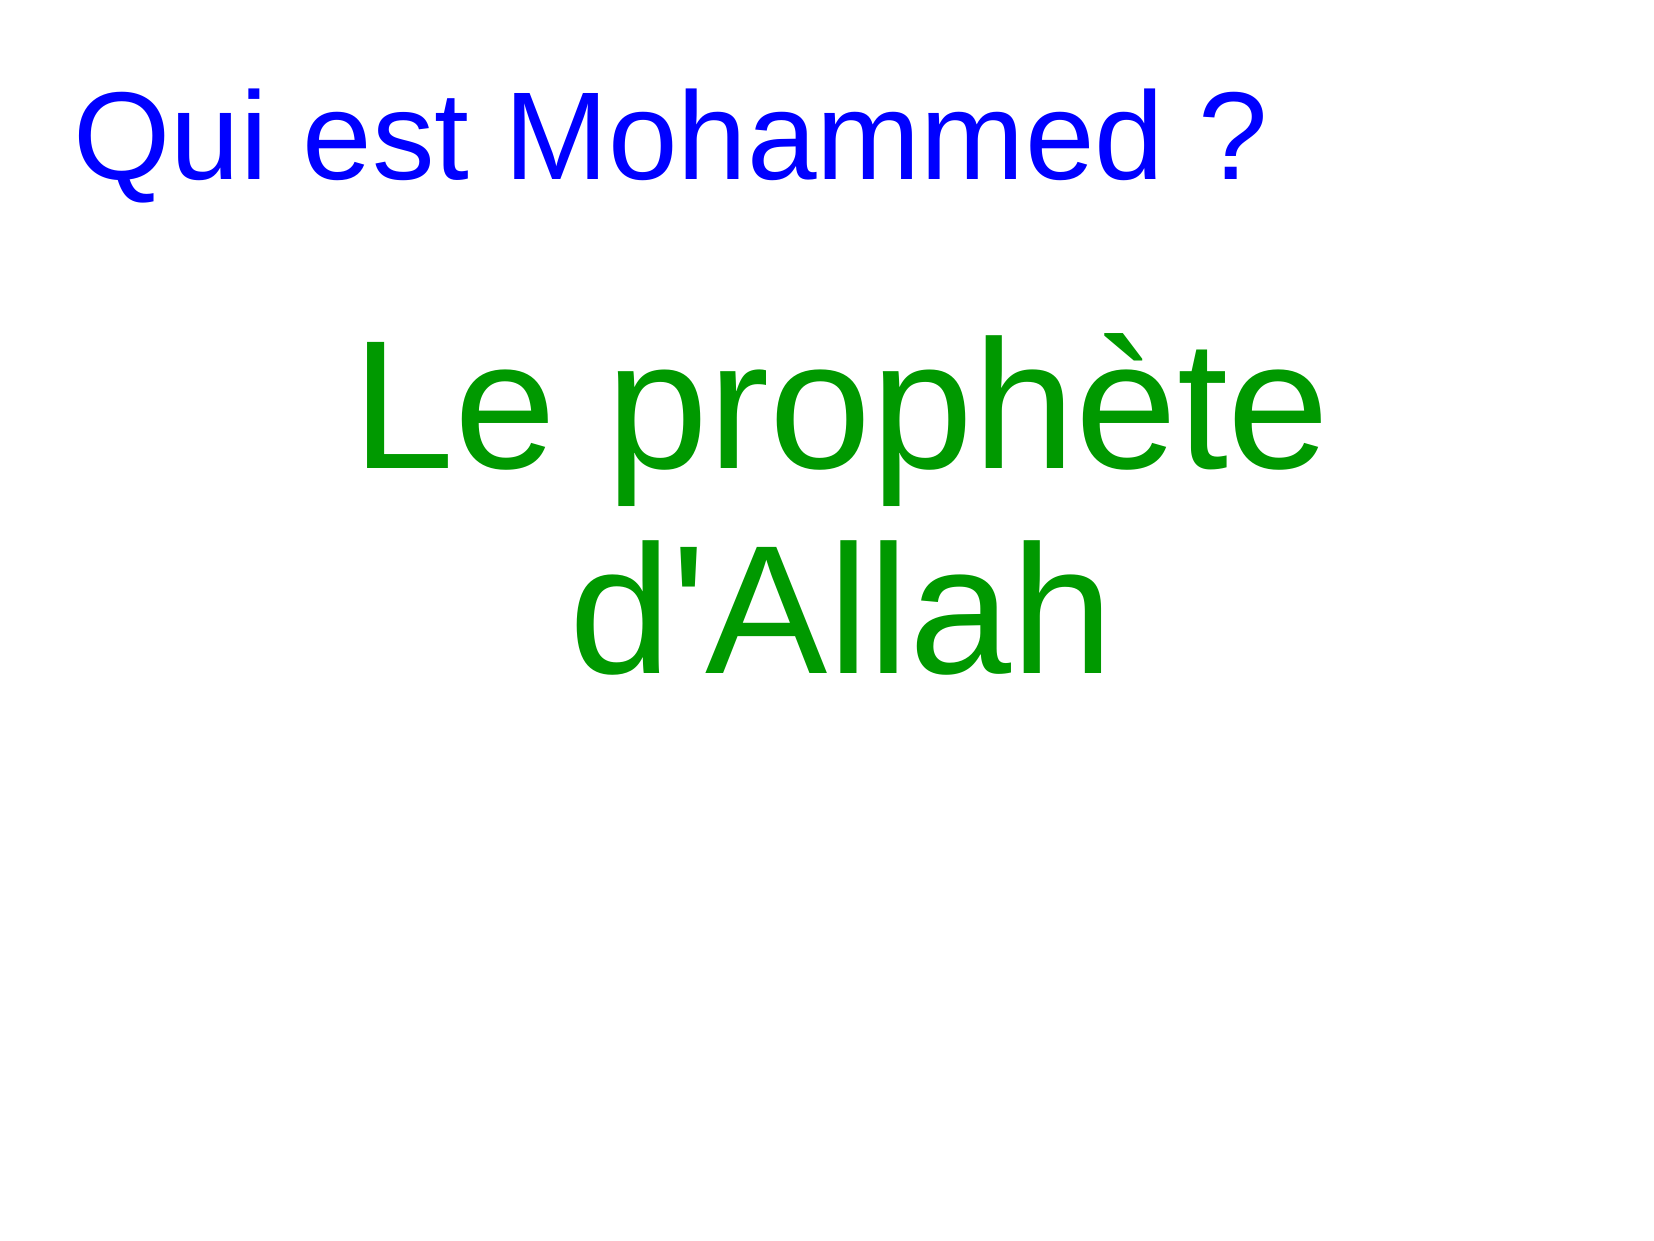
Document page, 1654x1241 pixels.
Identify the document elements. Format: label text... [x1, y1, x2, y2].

text_box Qui est Mohammed ? [59, 59, 1595, 214]
text_box Le prophète d'Allah [59, 295, 1625, 1004]
